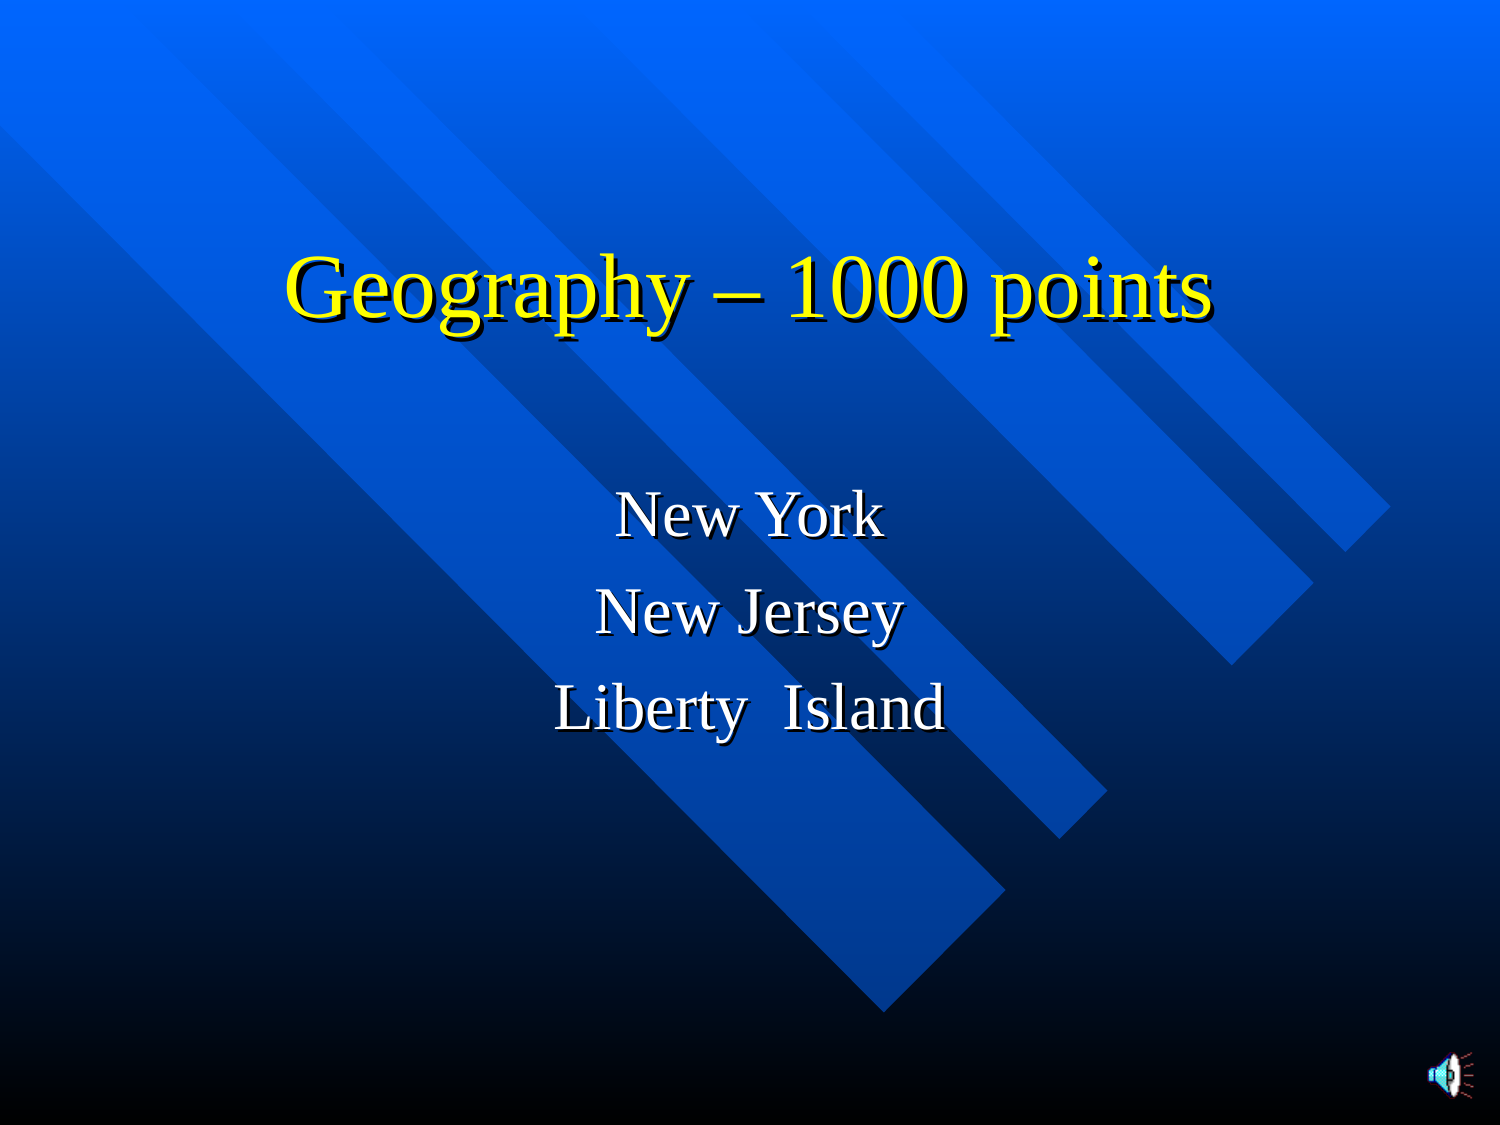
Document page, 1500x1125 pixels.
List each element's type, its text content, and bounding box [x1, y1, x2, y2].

picture [1426, 1051, 1477, 1102]
title Geography – 1000 points [112, 187, 1388, 375]
subtitle New York New Jersey Liberty Island [225, 462, 1276, 751]
